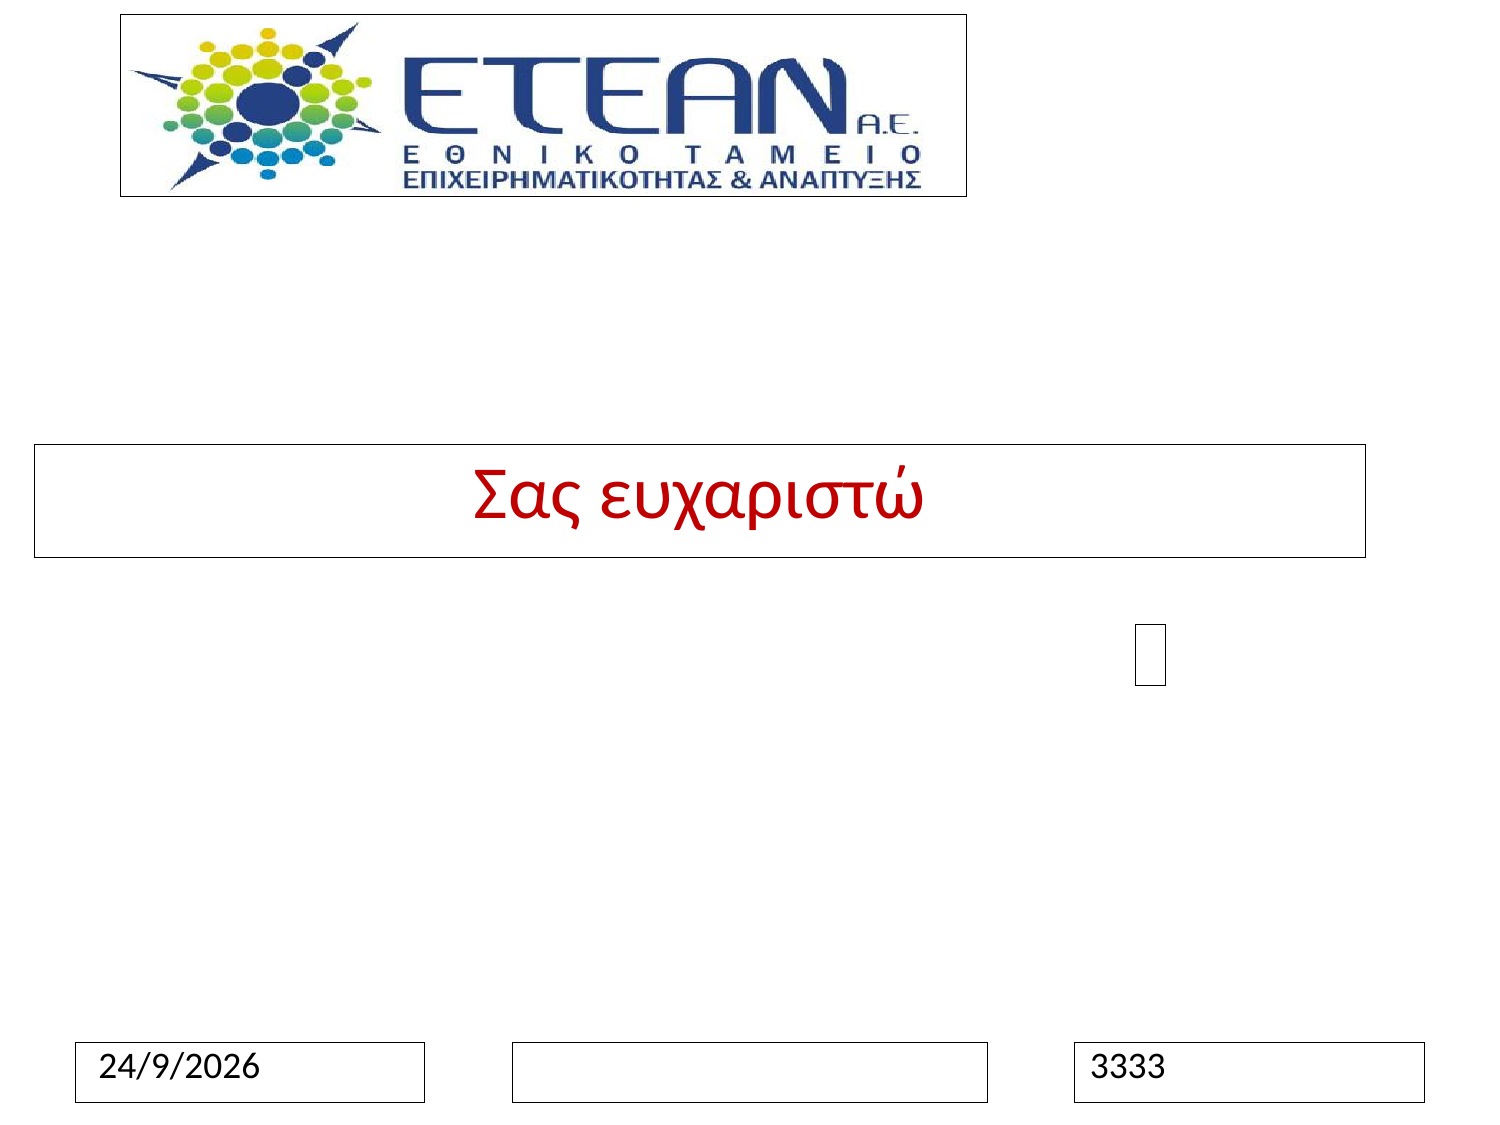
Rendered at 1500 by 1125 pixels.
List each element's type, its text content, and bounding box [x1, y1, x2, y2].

text_box Σας ευχαριστώ [34, 444, 1366, 558]
slide_number 11 [1074, 1042, 1425, 1103]
picture [121, 15, 966, 196]
